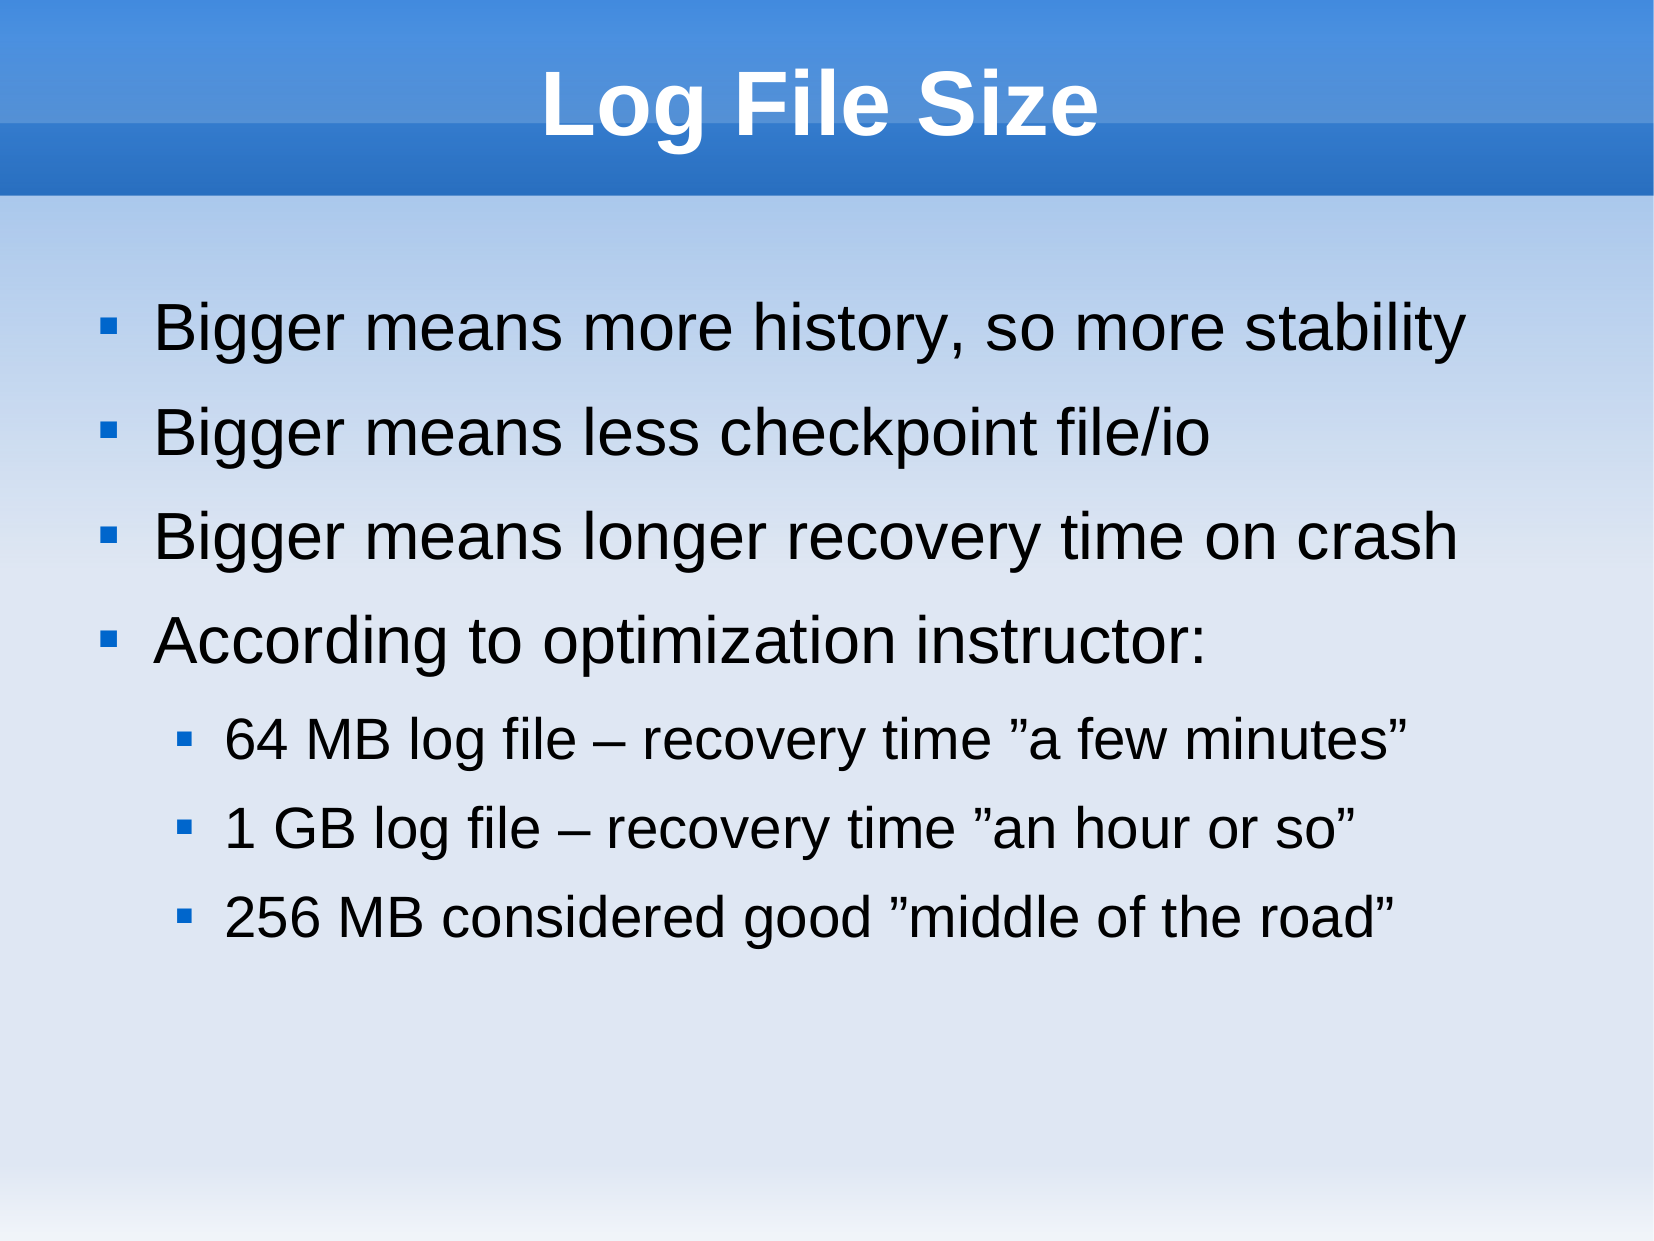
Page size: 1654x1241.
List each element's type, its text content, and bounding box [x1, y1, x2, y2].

list Bigger means more history, so more stability Bigger means less checkpoint file/io Bigger means longer recovery time on crash According to optimization instructor: 64 MB log file – recovery time ”a few minutes” 1 GB log file – recovery time ”an hour or so” 256 MB considered good ”middle of the road” [82, 290, 1571, 1109]
picture [0, 0, 1654, 1241]
title Log File Size [76, 0, 1565, 208]
